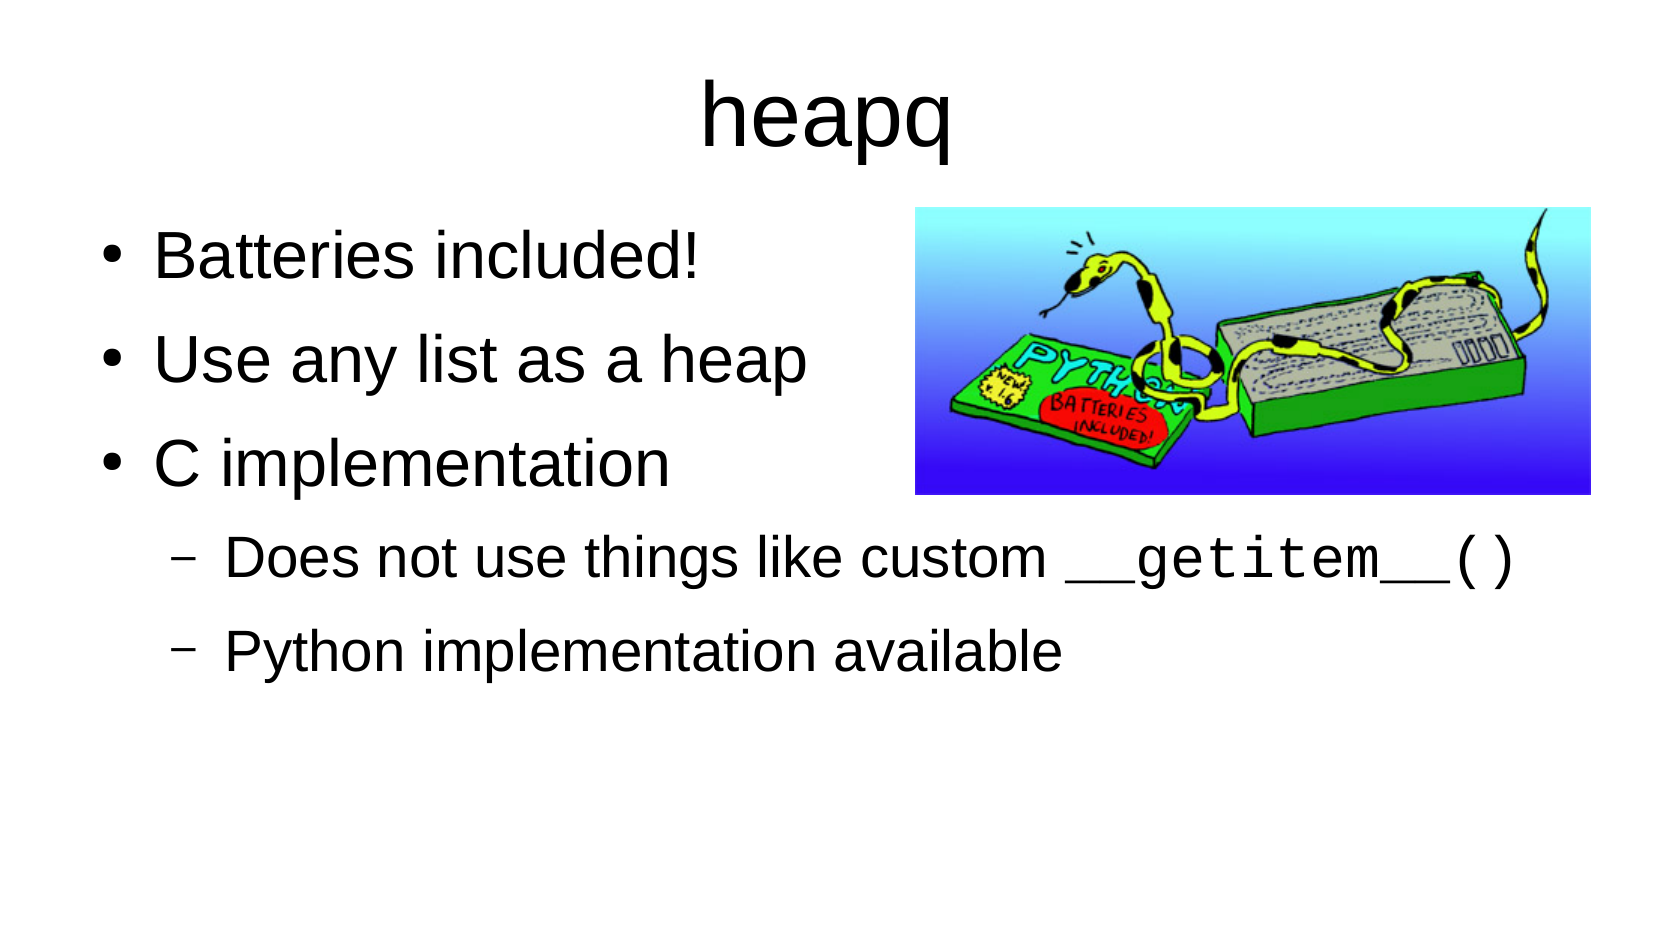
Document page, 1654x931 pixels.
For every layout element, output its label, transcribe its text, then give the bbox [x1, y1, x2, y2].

title heapq [82, 37, 1571, 193]
picture [915, 207, 1591, 496]
list Batteries included! Use any list as a heap C implementation Does not use things like custom __getitem__() Python implementation available [82, 217, 1571, 758]
